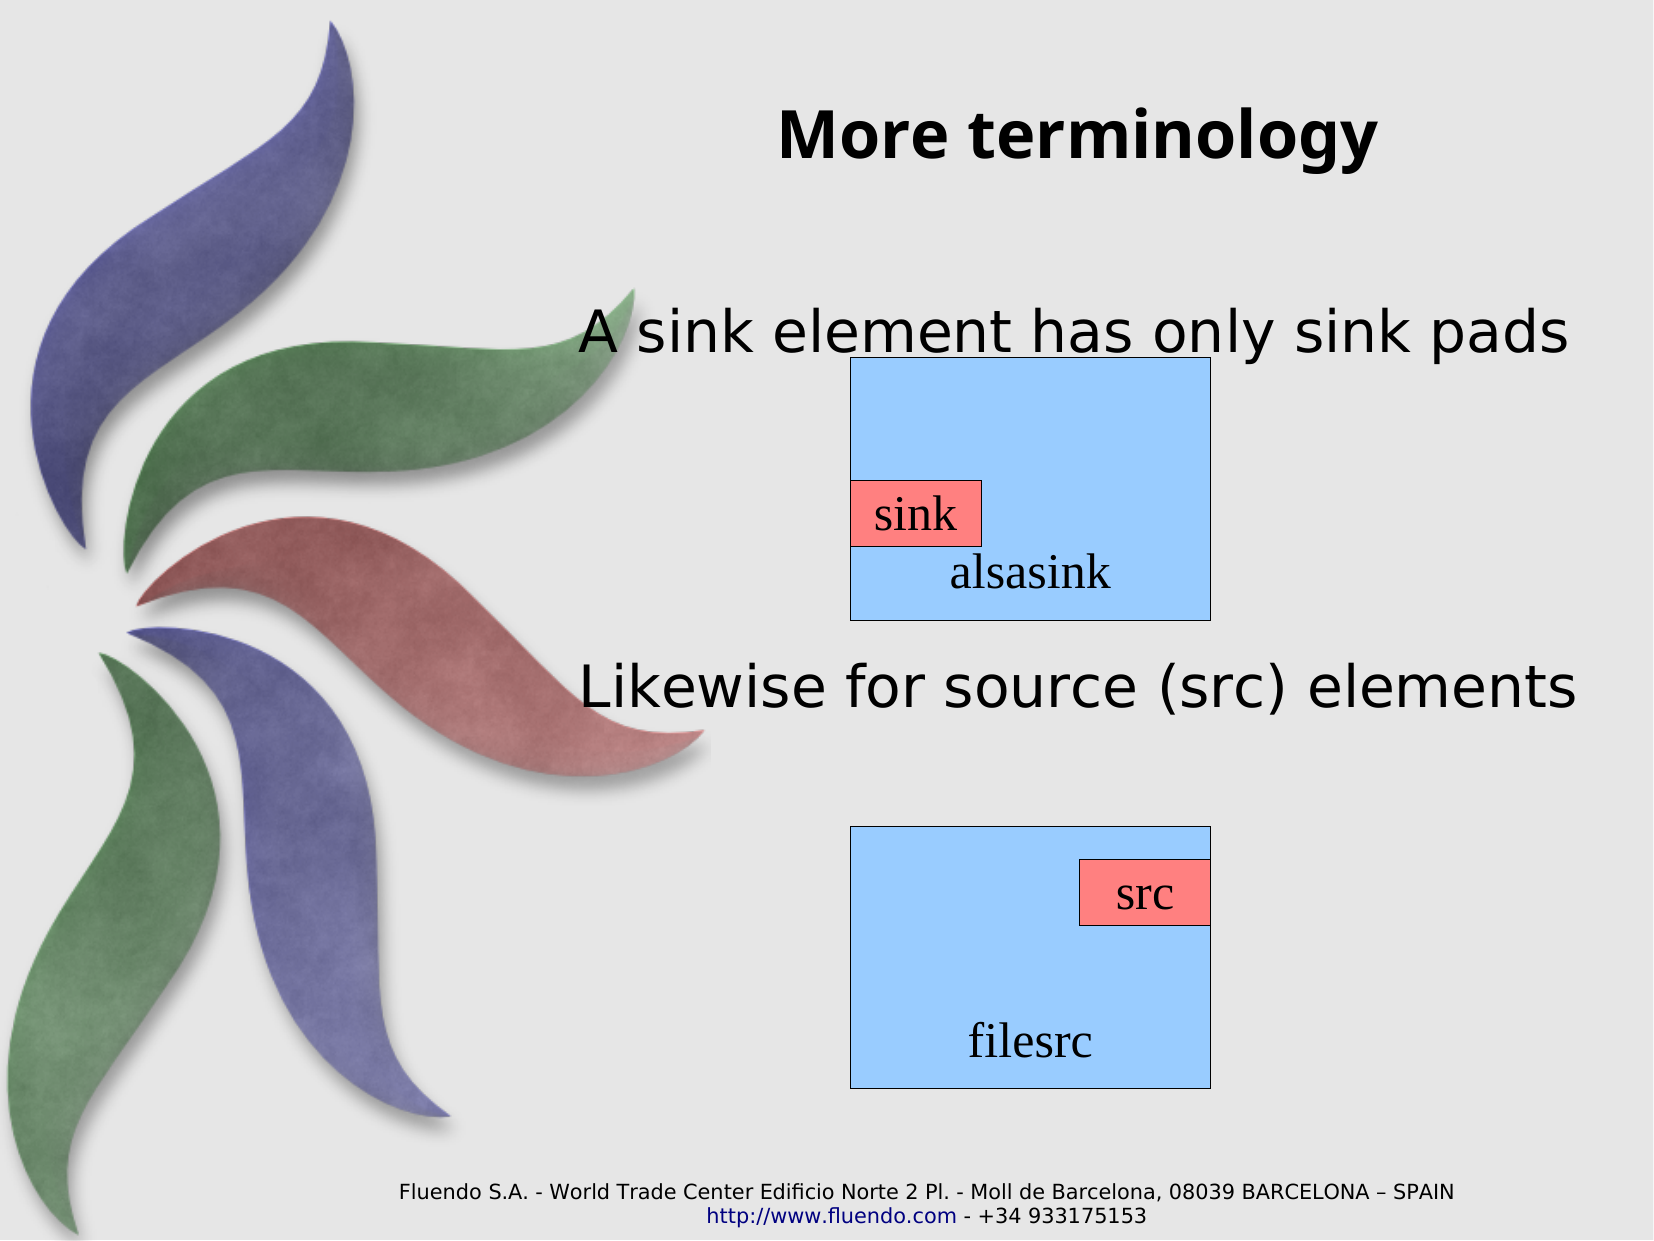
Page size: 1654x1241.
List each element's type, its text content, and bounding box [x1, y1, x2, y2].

text_box alsasink [850, 357, 1211, 621]
title More terminology [561, 59, 1595, 207]
text_box src [1079, 859, 1211, 926]
picture [0, 0, 711, 1241]
list A sink element has only sink pads Likewise for source (src) elements [561, 231, 1595, 1128]
text_box filesrc [850, 826, 1211, 1089]
text_box sink [850, 480, 982, 547]
